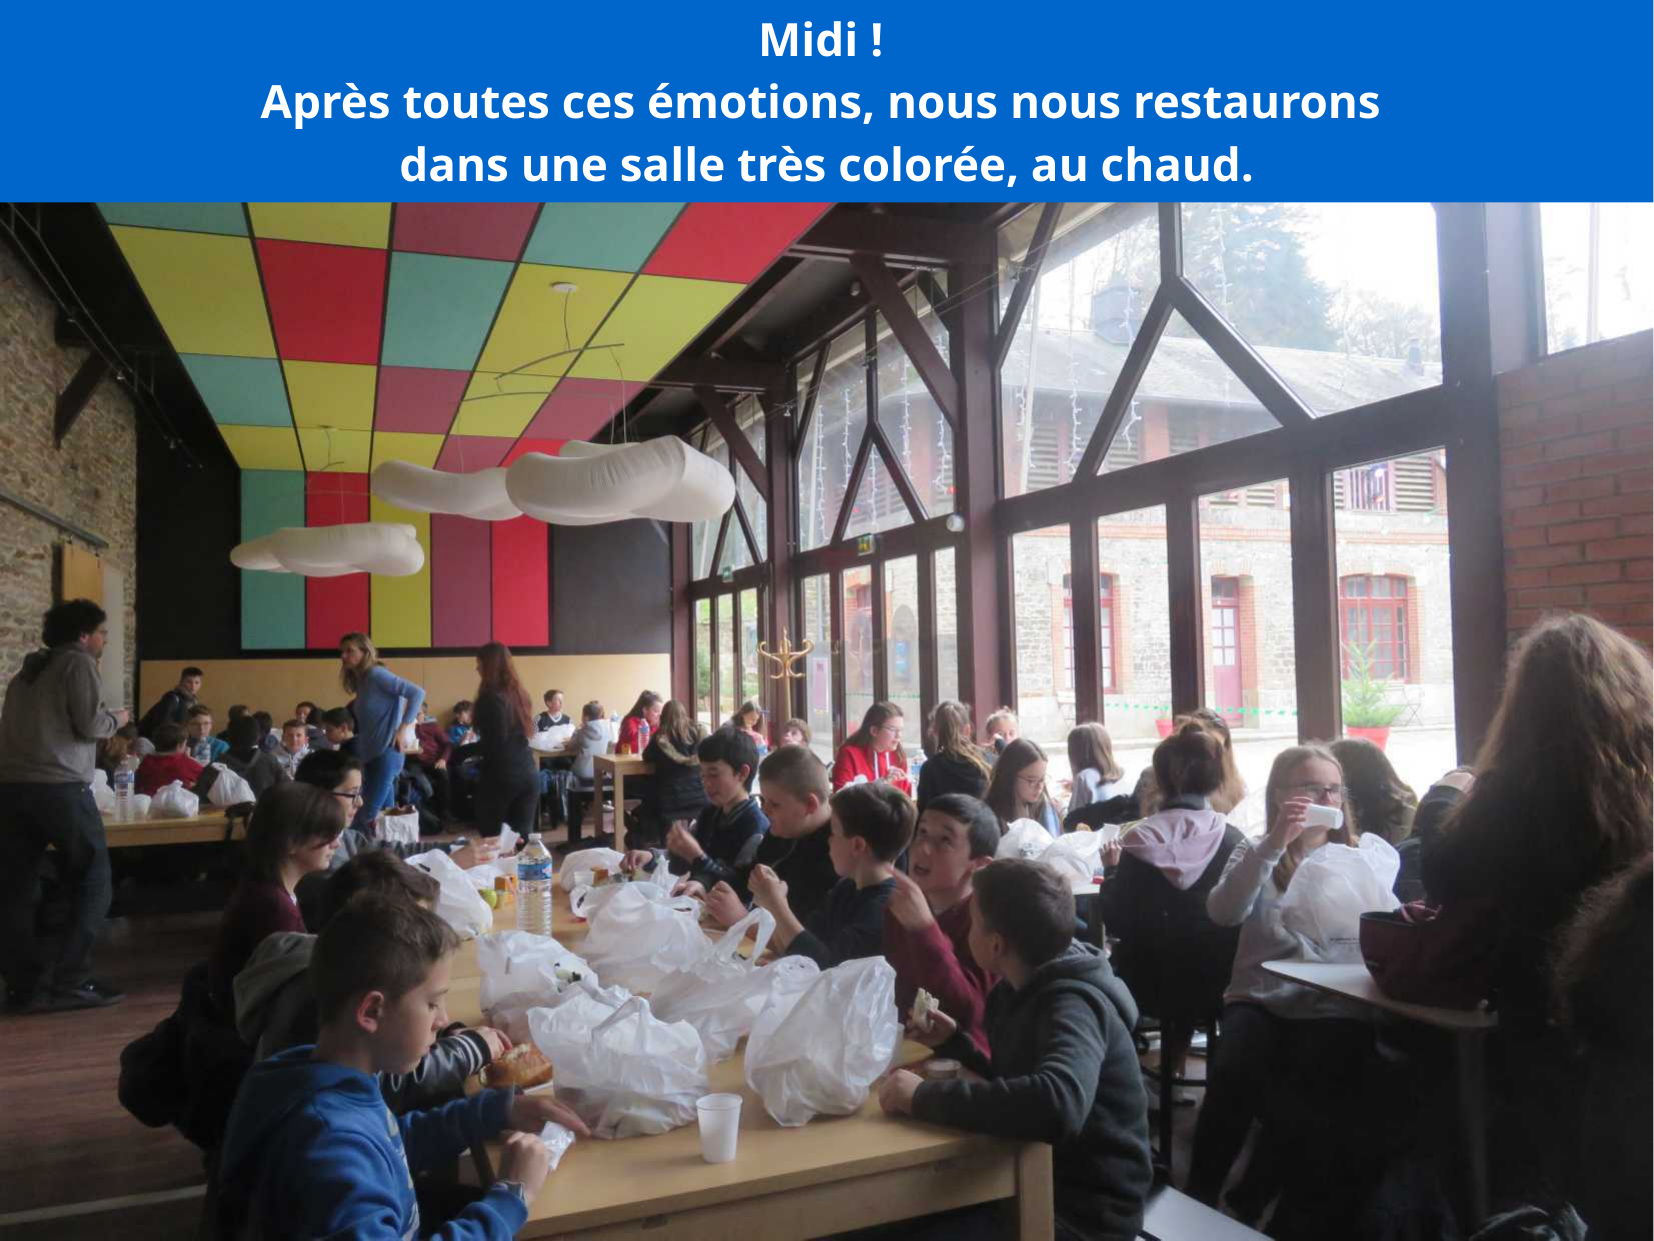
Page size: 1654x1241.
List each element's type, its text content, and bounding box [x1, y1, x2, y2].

picture [0, 203, 1654, 1241]
text_box Midi ! Après toutes ces émotions, nous nous restaurons dans une salle très colorée, au chaud. [0, 0, 1654, 188]
